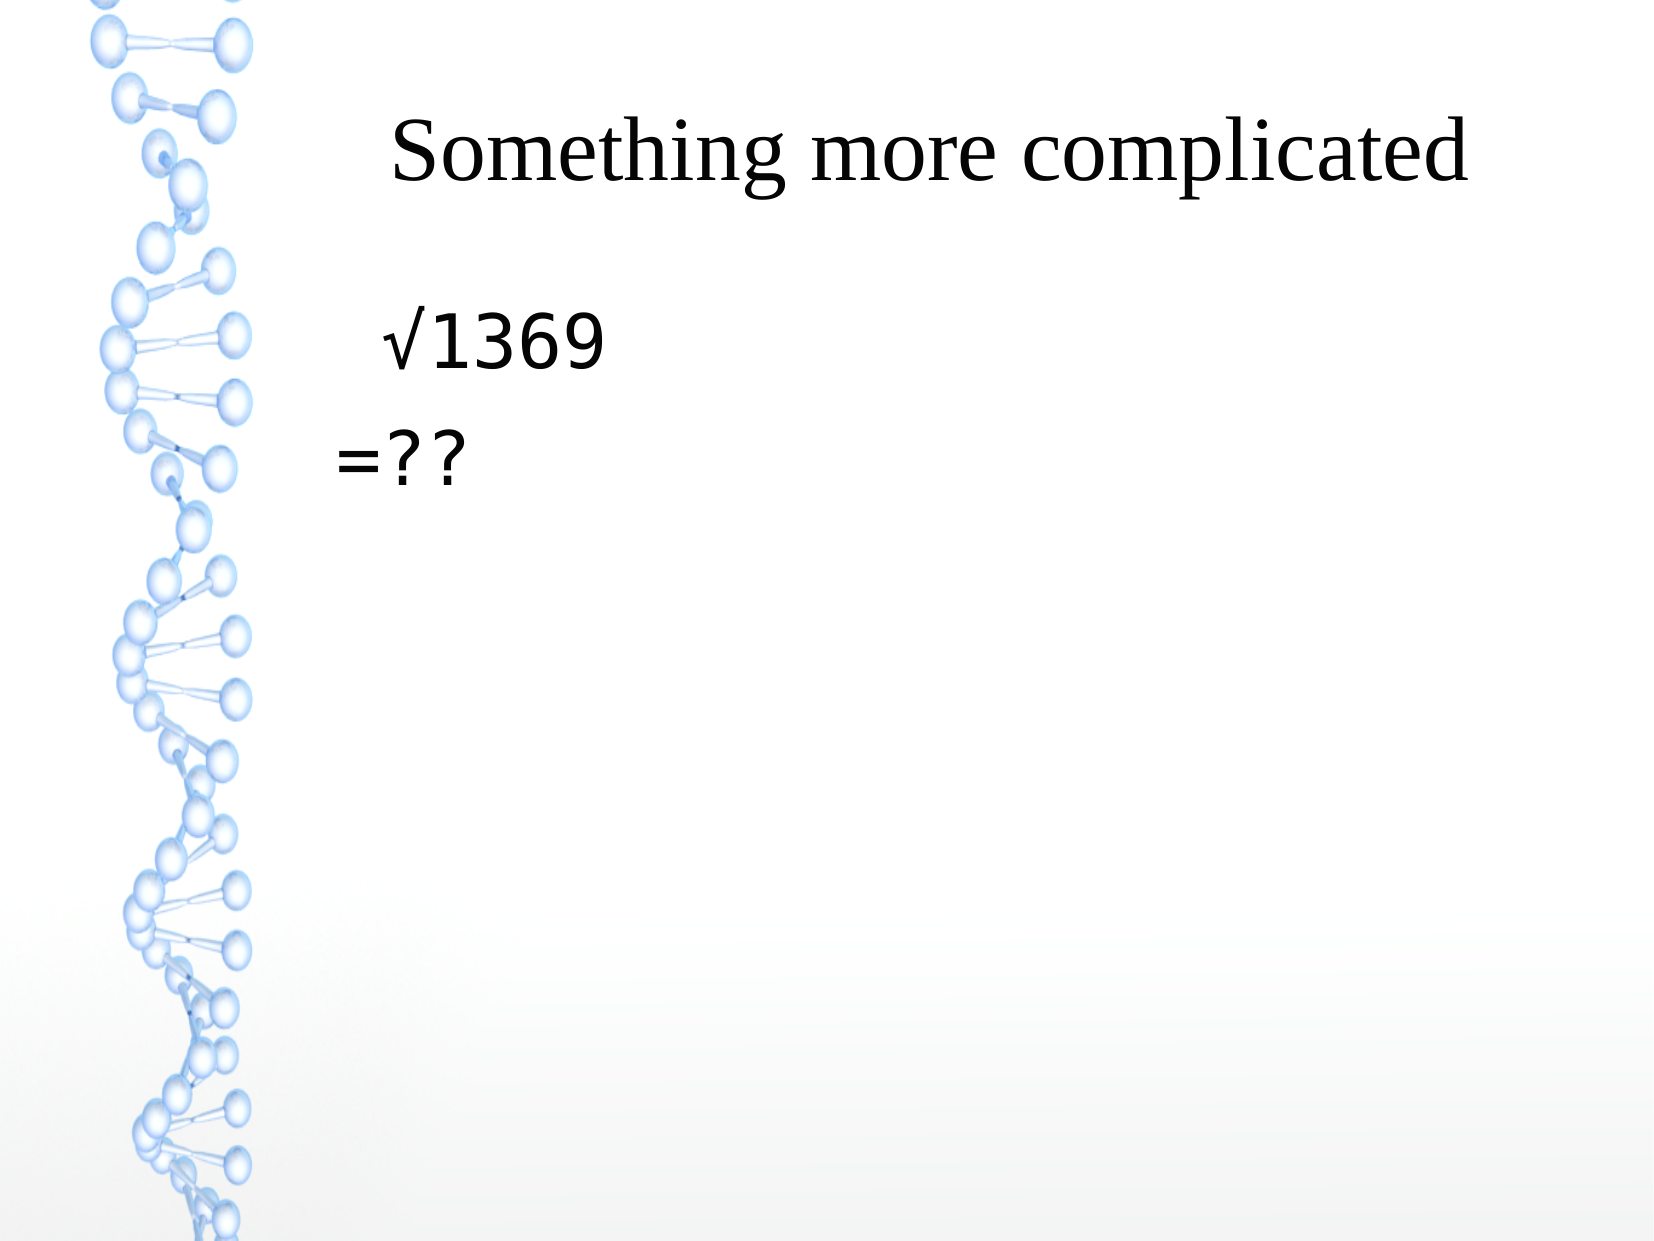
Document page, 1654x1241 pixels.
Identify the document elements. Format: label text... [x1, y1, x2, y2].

list √1369 =?? [265, 299, 915, 1019]
picture [0, 0, 1654, 1241]
title Something more complicated [265, 47, 1595, 252]
